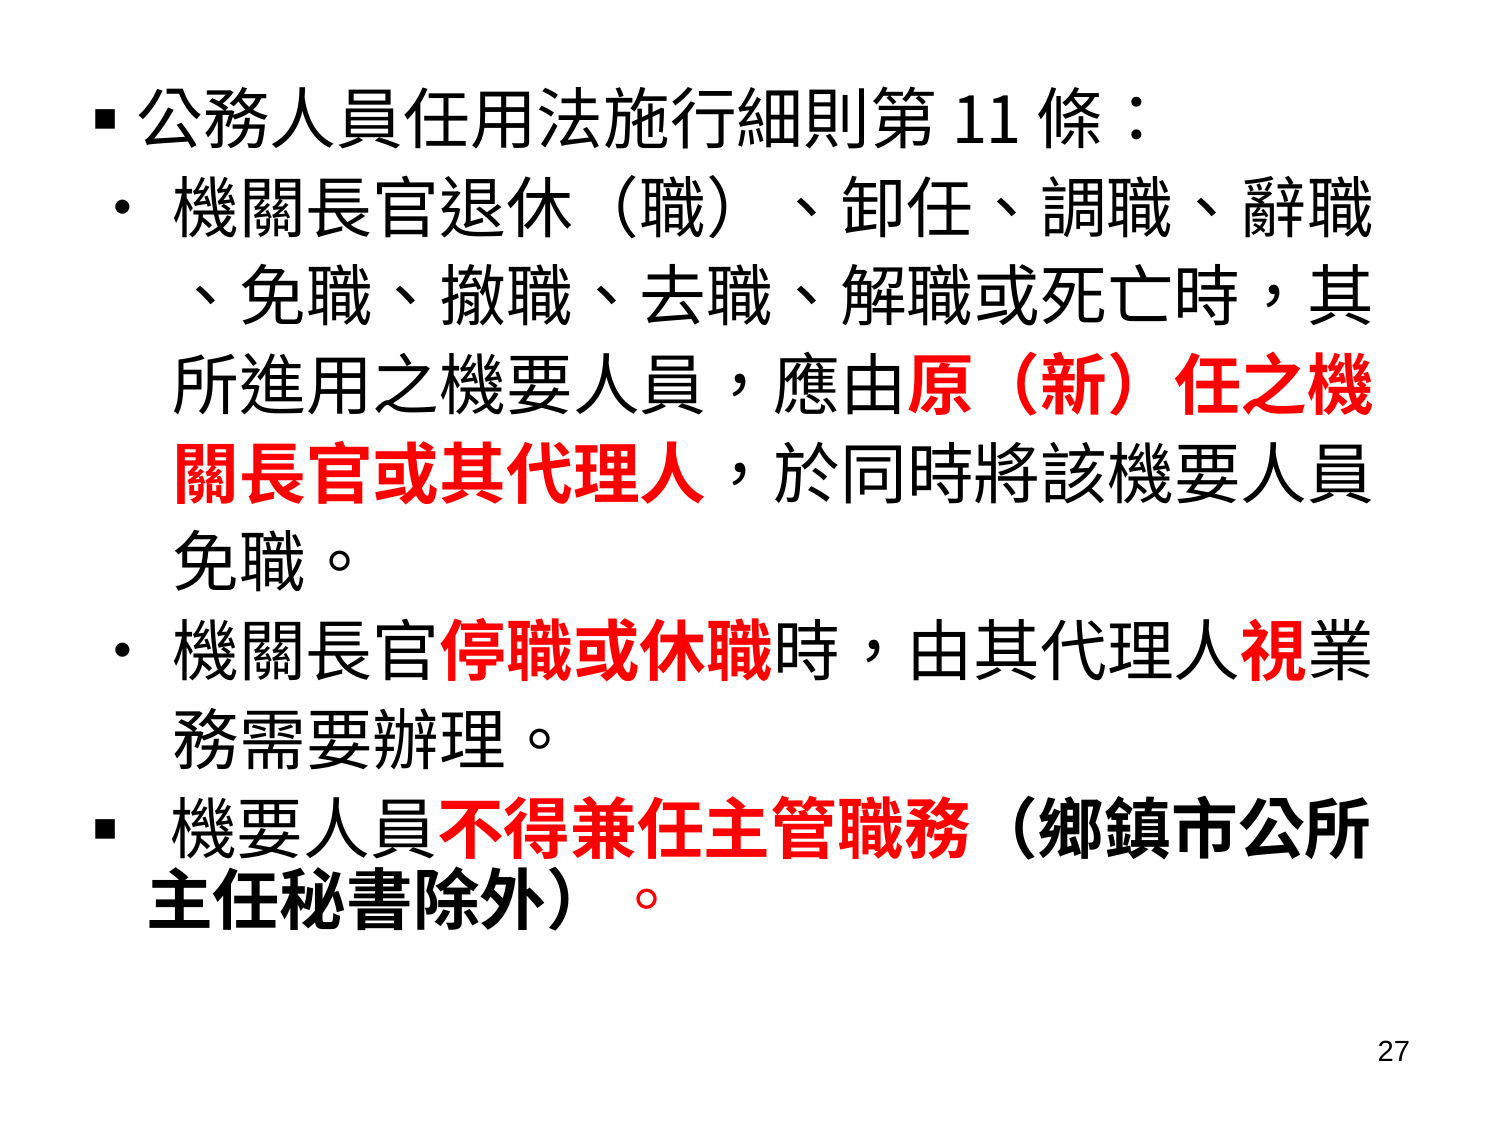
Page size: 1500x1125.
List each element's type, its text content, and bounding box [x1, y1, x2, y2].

list 公務人員任用法施行細則第11條： •機關長官退休（職）、卸任、調職、辭職 、免職、撤職、去職、解職或死亡時，其 所進用之機要人員，應由原（新）任之機 關長官或其代理人，於同時將該機要人員 免職。 •機關長官停職或休職時，由其代理人視業 務需要辦理。  機要人員不得兼任主管職務（鄉鎮市公所主任秘書除外）。 [75, 78, 1426, 1005]
